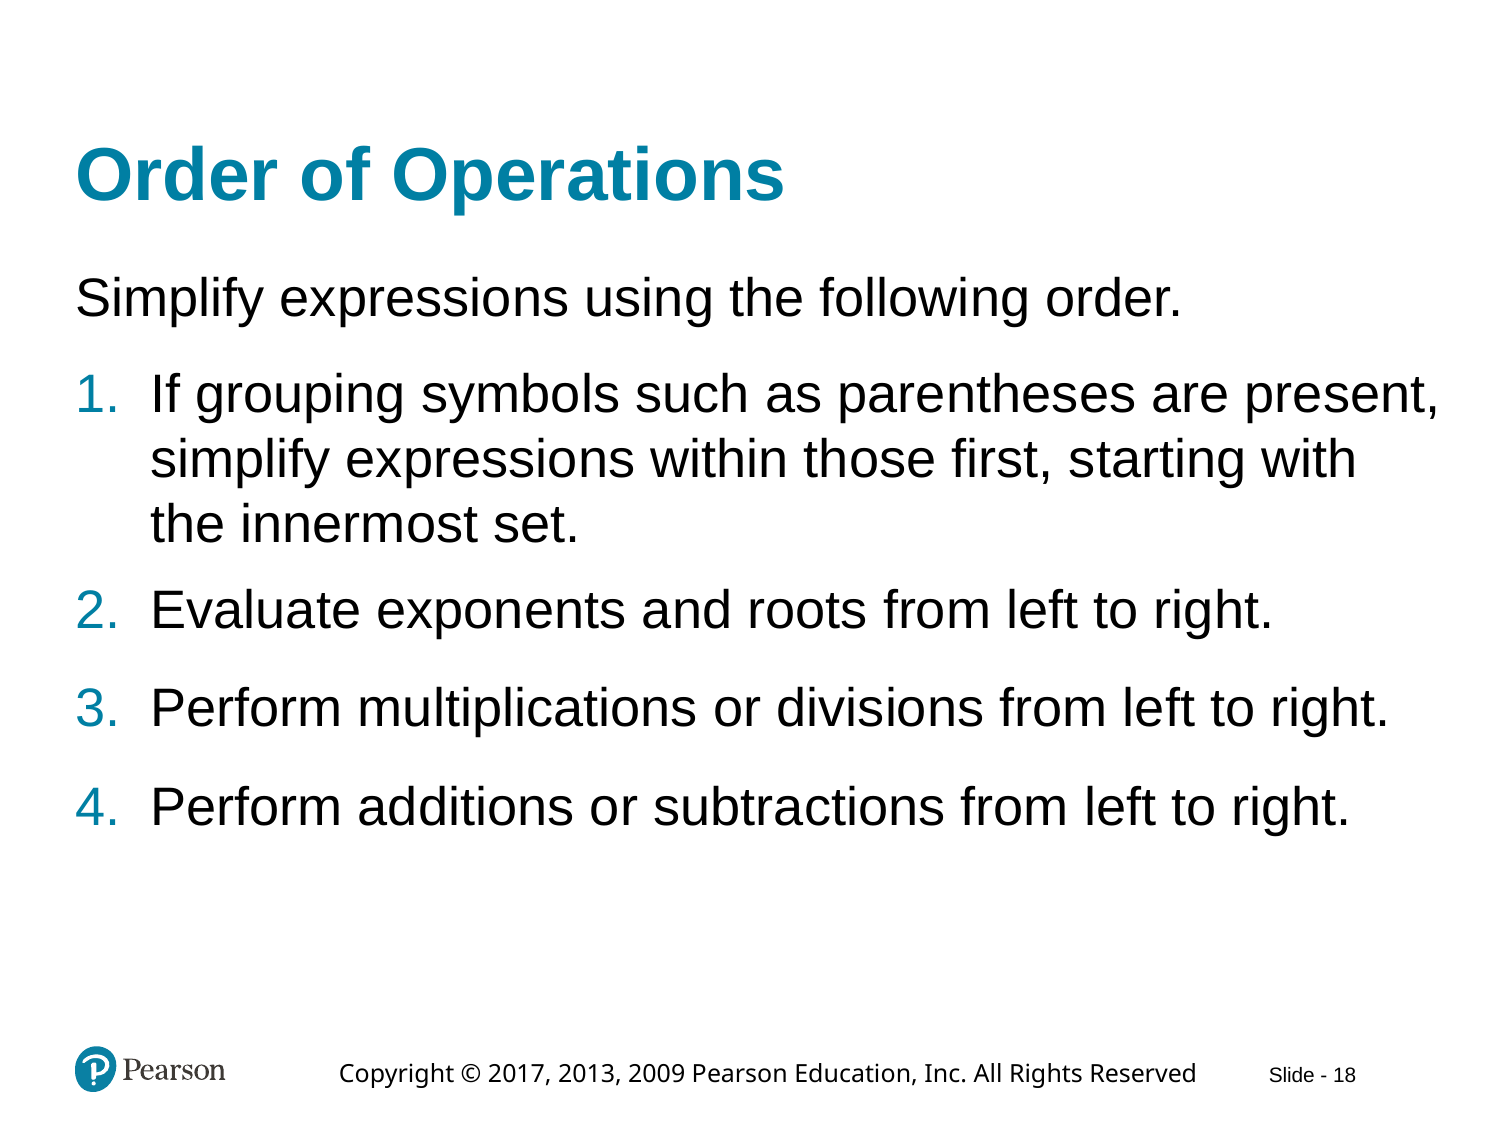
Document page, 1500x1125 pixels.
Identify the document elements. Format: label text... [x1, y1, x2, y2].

title Order of Operations [75, 35, 1425, 216]
list Simplify expressions using the following order. If grouping symbols such as parentheses are present, simplify expressions within those first, starting with the innermost set. [75, 262, 1450, 555]
list Perform multiplications or divisions from left to right. [75, 671, 1425, 766]
list Perform additions or subtractions from left to right. [75, 771, 1425, 857]
list Evaluate exponents and roots from left to right. [75, 573, 1425, 671]
